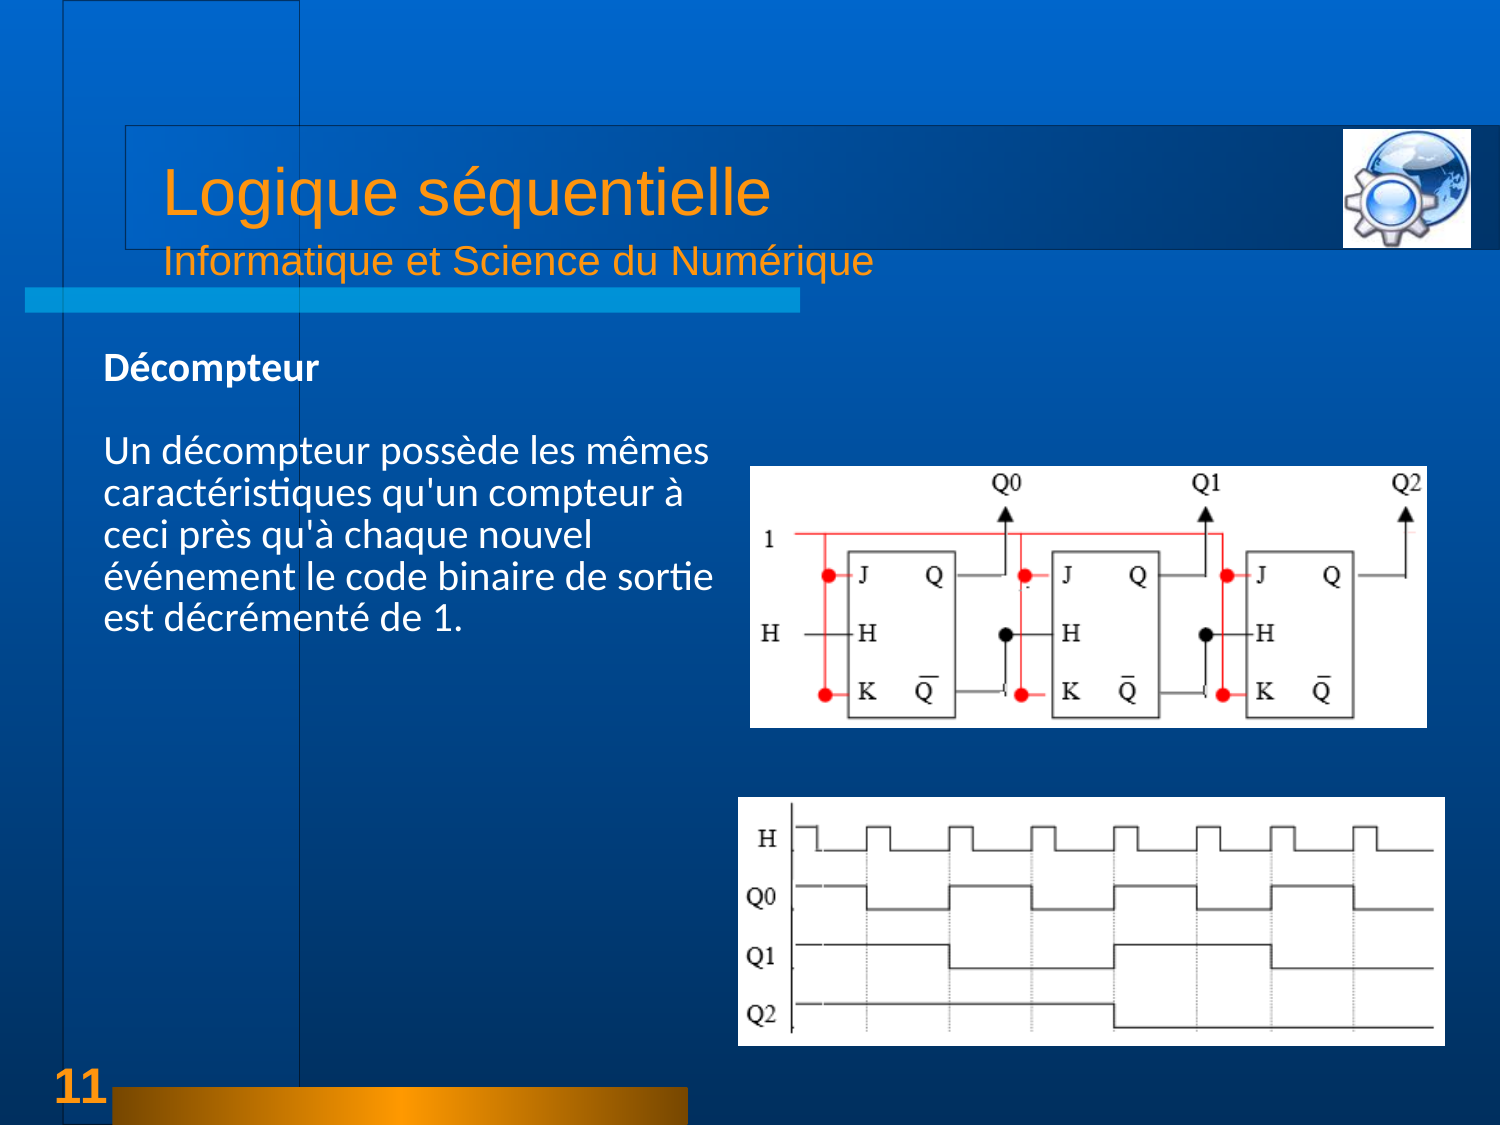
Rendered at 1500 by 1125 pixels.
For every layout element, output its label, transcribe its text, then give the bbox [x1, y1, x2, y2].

text_box Décompteur Un décompteur possède les mêmes caractéristiques qu'un compteur à ceci près qu'à chaque nouvel événement le code binaire de sortie est décrémenté de 1. [88, 342, 739, 715]
picture [1343, 129, 1471, 248]
picture [750, 466, 1427, 728]
picture [738, 797, 1445, 1046]
